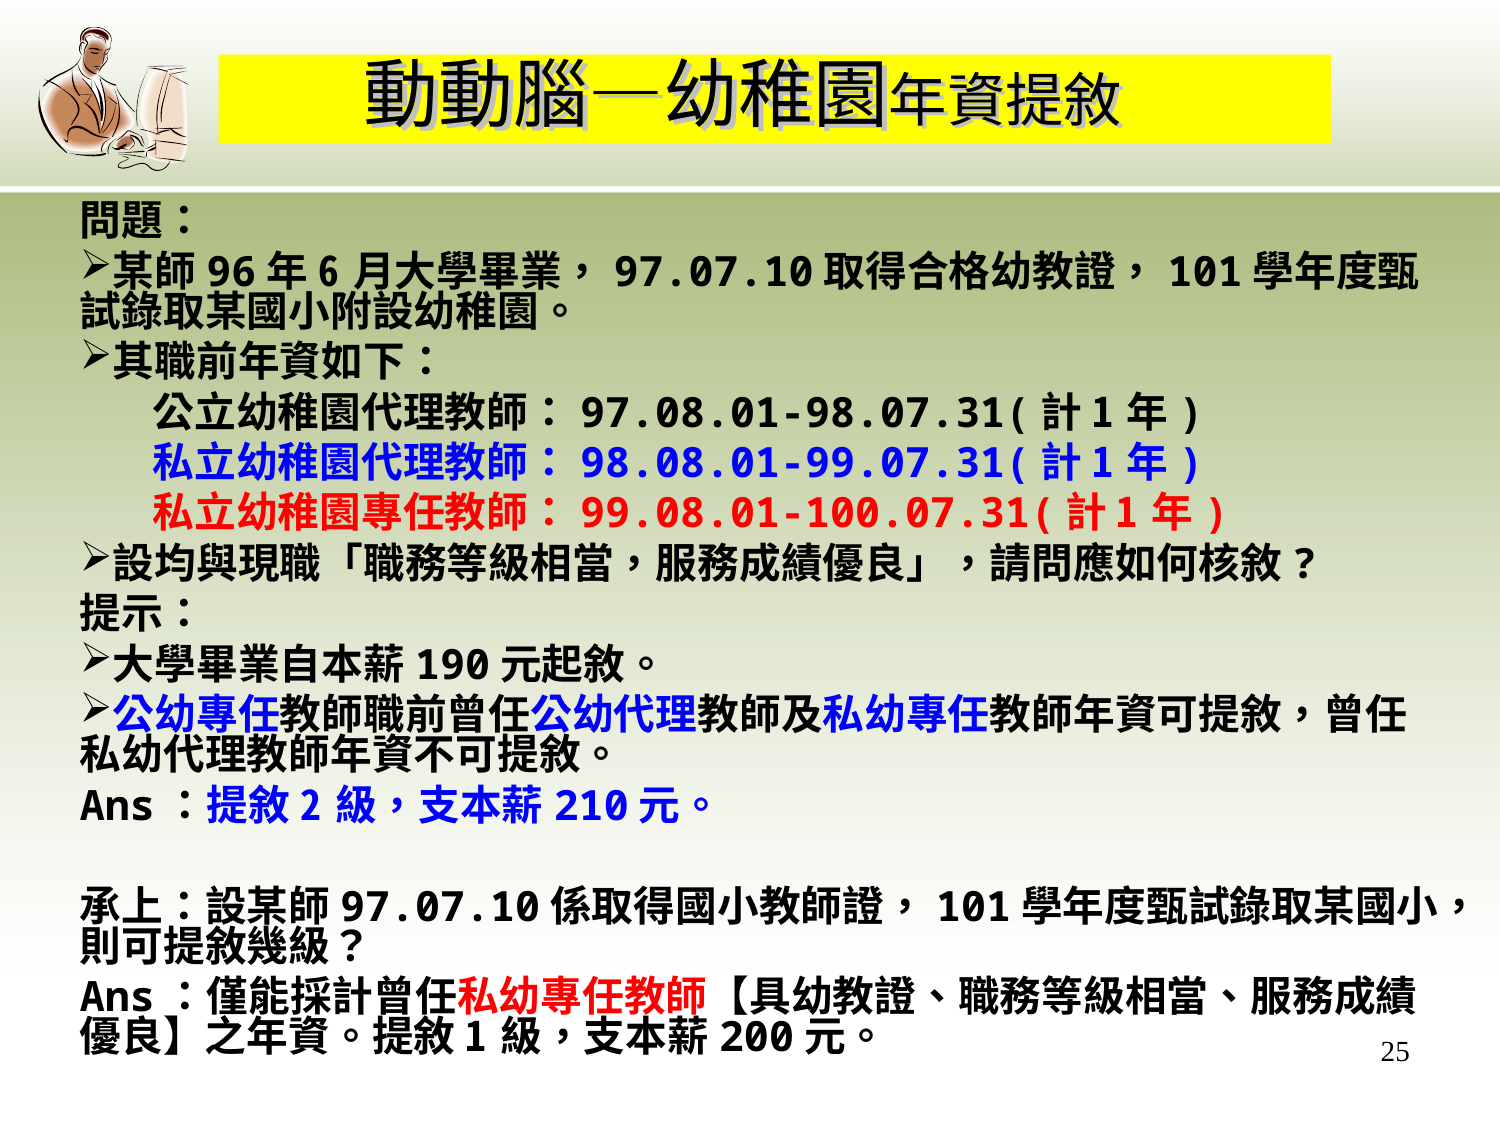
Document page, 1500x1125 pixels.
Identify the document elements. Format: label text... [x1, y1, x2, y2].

text_box <number> [1074, 1024, 1426, 1103]
list 問題： 某師96年6月大學畢業，97.07.10取得合格幼教證，101學年度甄試錄取某國小附設幼稚園。 其職前年資如下： 公立幼稚園代理教師：97.08.01-98.07.31(計1年) 私立幼稚園代理教師：98.08.01-99.07.31(計1年) 私立幼稚園專任教師：99.08.01-100.07.31(計1年) 設均與現職「職務等級相當，服務成績優良」，請問應如何核敘? 提示： 大學畢業自本薪190元起敘。 公幼專任教師職前曾任公幼代理教師及私幼專任教師年資可提敘，曾任私幼代理教師年資不可提敘。 Ans：提敘2級，支本薪210元。 承上：設某師97.07.10係取得國小教師證，101學年度甄試錄取某國小，則可提敘幾級？ Ans：僅能採計曾任私幼專任教師【具幼教證、職務等級相當、服務成績優良】之年資。提敘1級，支本薪200元。 [64, 196, 1459, 1091]
picture [0, 0, 1500, 1125]
title 動動腦—幼稚園年資提敘 [218, 54, 1331, 144]
